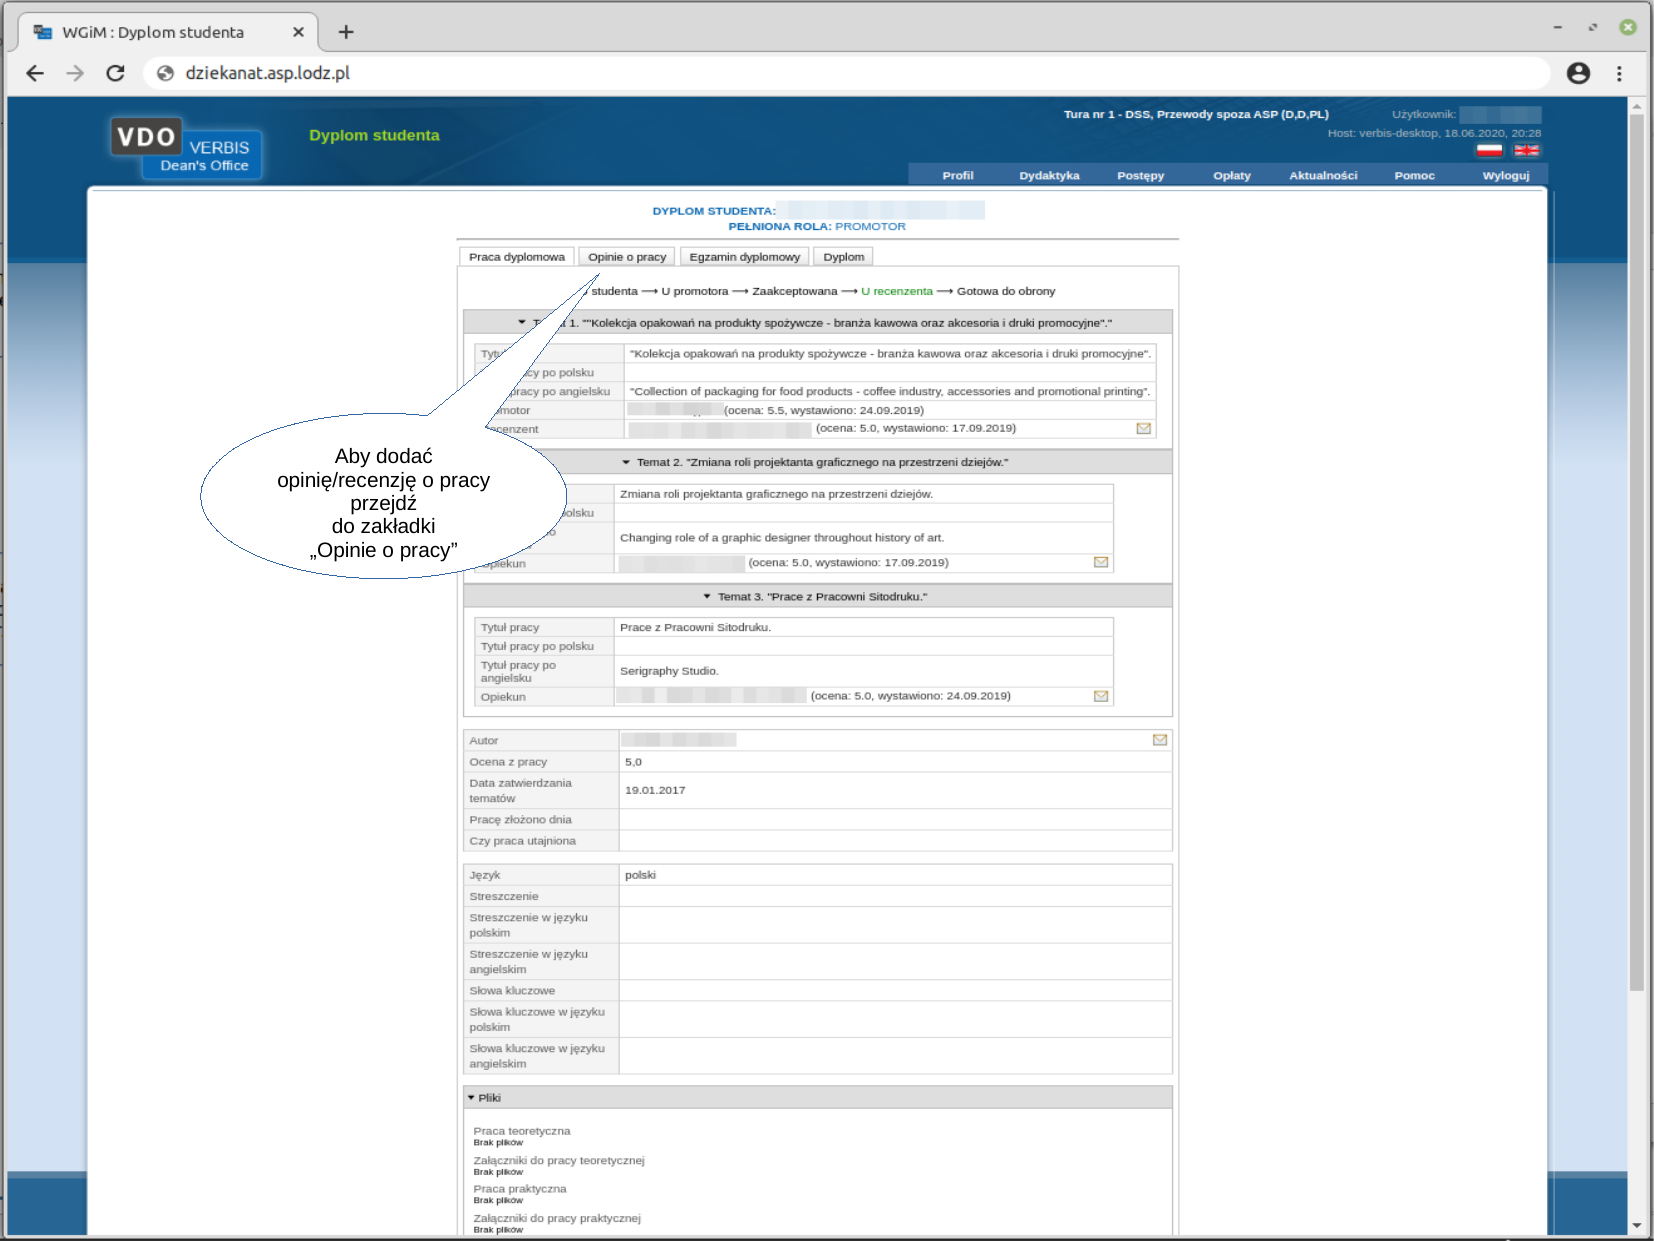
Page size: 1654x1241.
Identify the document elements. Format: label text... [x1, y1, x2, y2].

picture [0, 0, 1654, 1241]
text_box Aby dodać opinię/recenzję o pracy przejdź do zakładki „Opinie o pracy” [200, 273, 600, 579]
